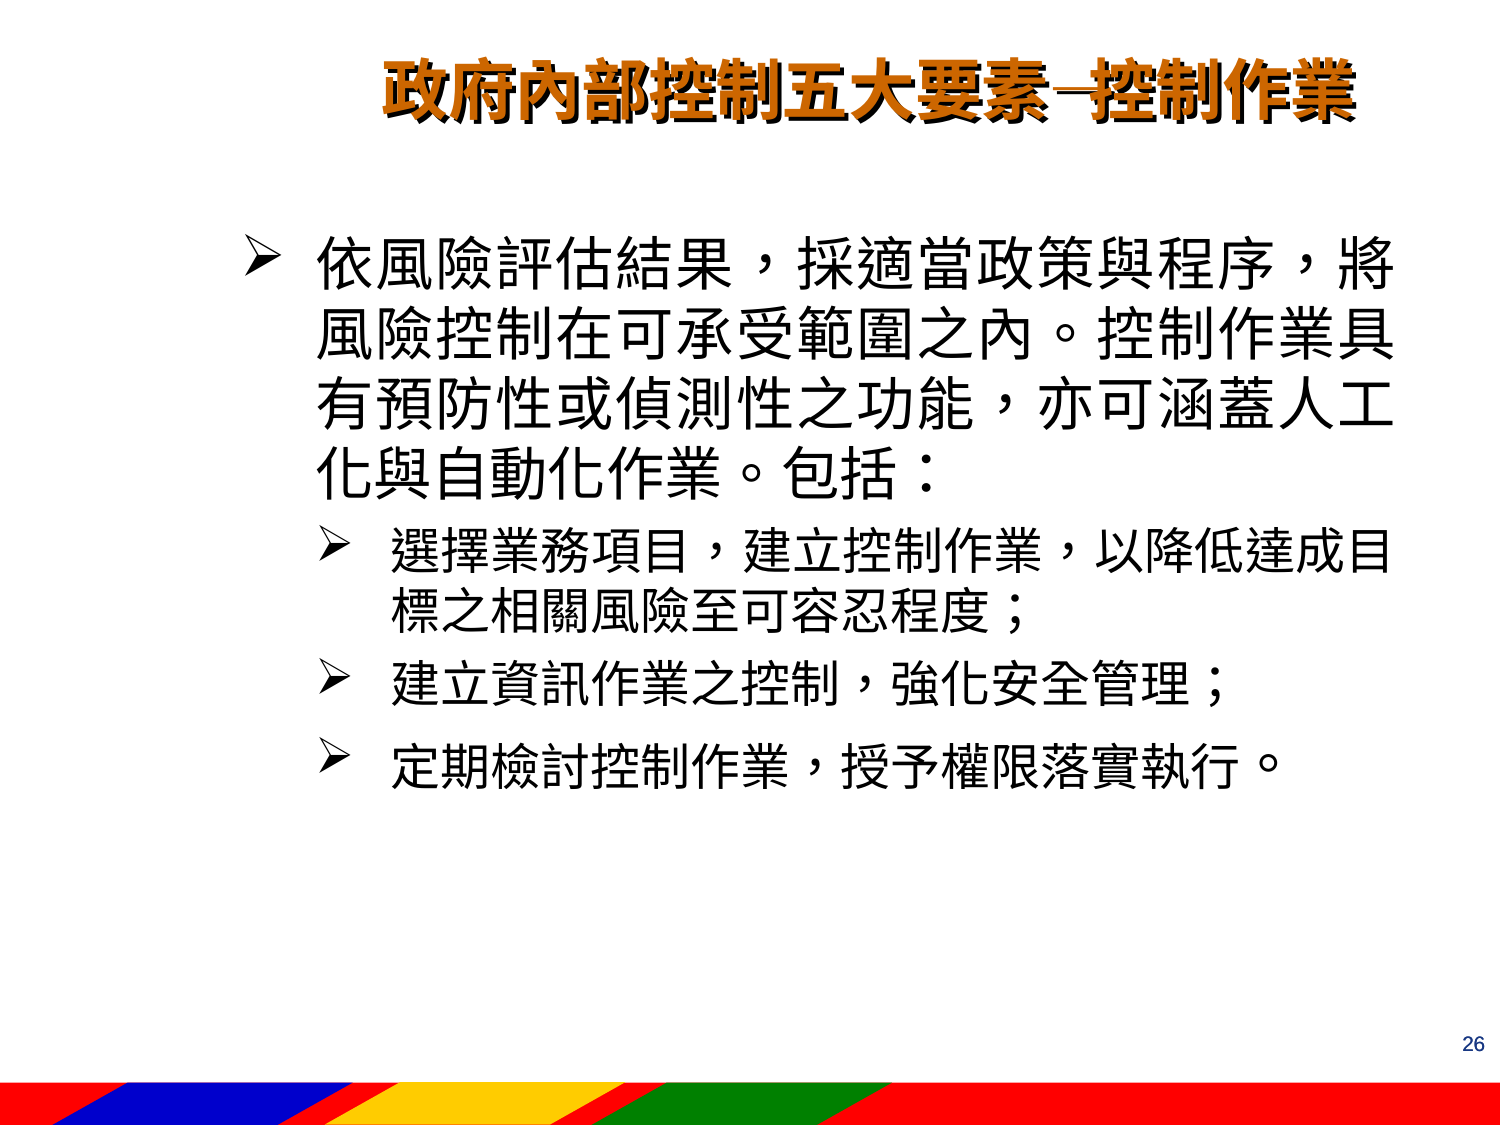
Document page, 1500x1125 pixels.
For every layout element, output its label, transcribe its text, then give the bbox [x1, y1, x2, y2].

text_box <編號> [1149, 1023, 1500, 1099]
subtitle 依風險評估結果，採適當政策與程序，將風險控制在可承受範圍之內。控制作業具有預防性或偵測性之功能，亦可涵蓋人工化與自動化作業。包括： 選擇業務項目，建立控制作業，以降低達成目標之相關風險至可容忍程度； 建立資訊作業之控制，強化安全管理； 定期檢討控制作業，授予權限落實執行。 [224, 219, 1412, 965]
title 政府內部控制五大要素—控制作業 [268, 40, 1469, 136]
